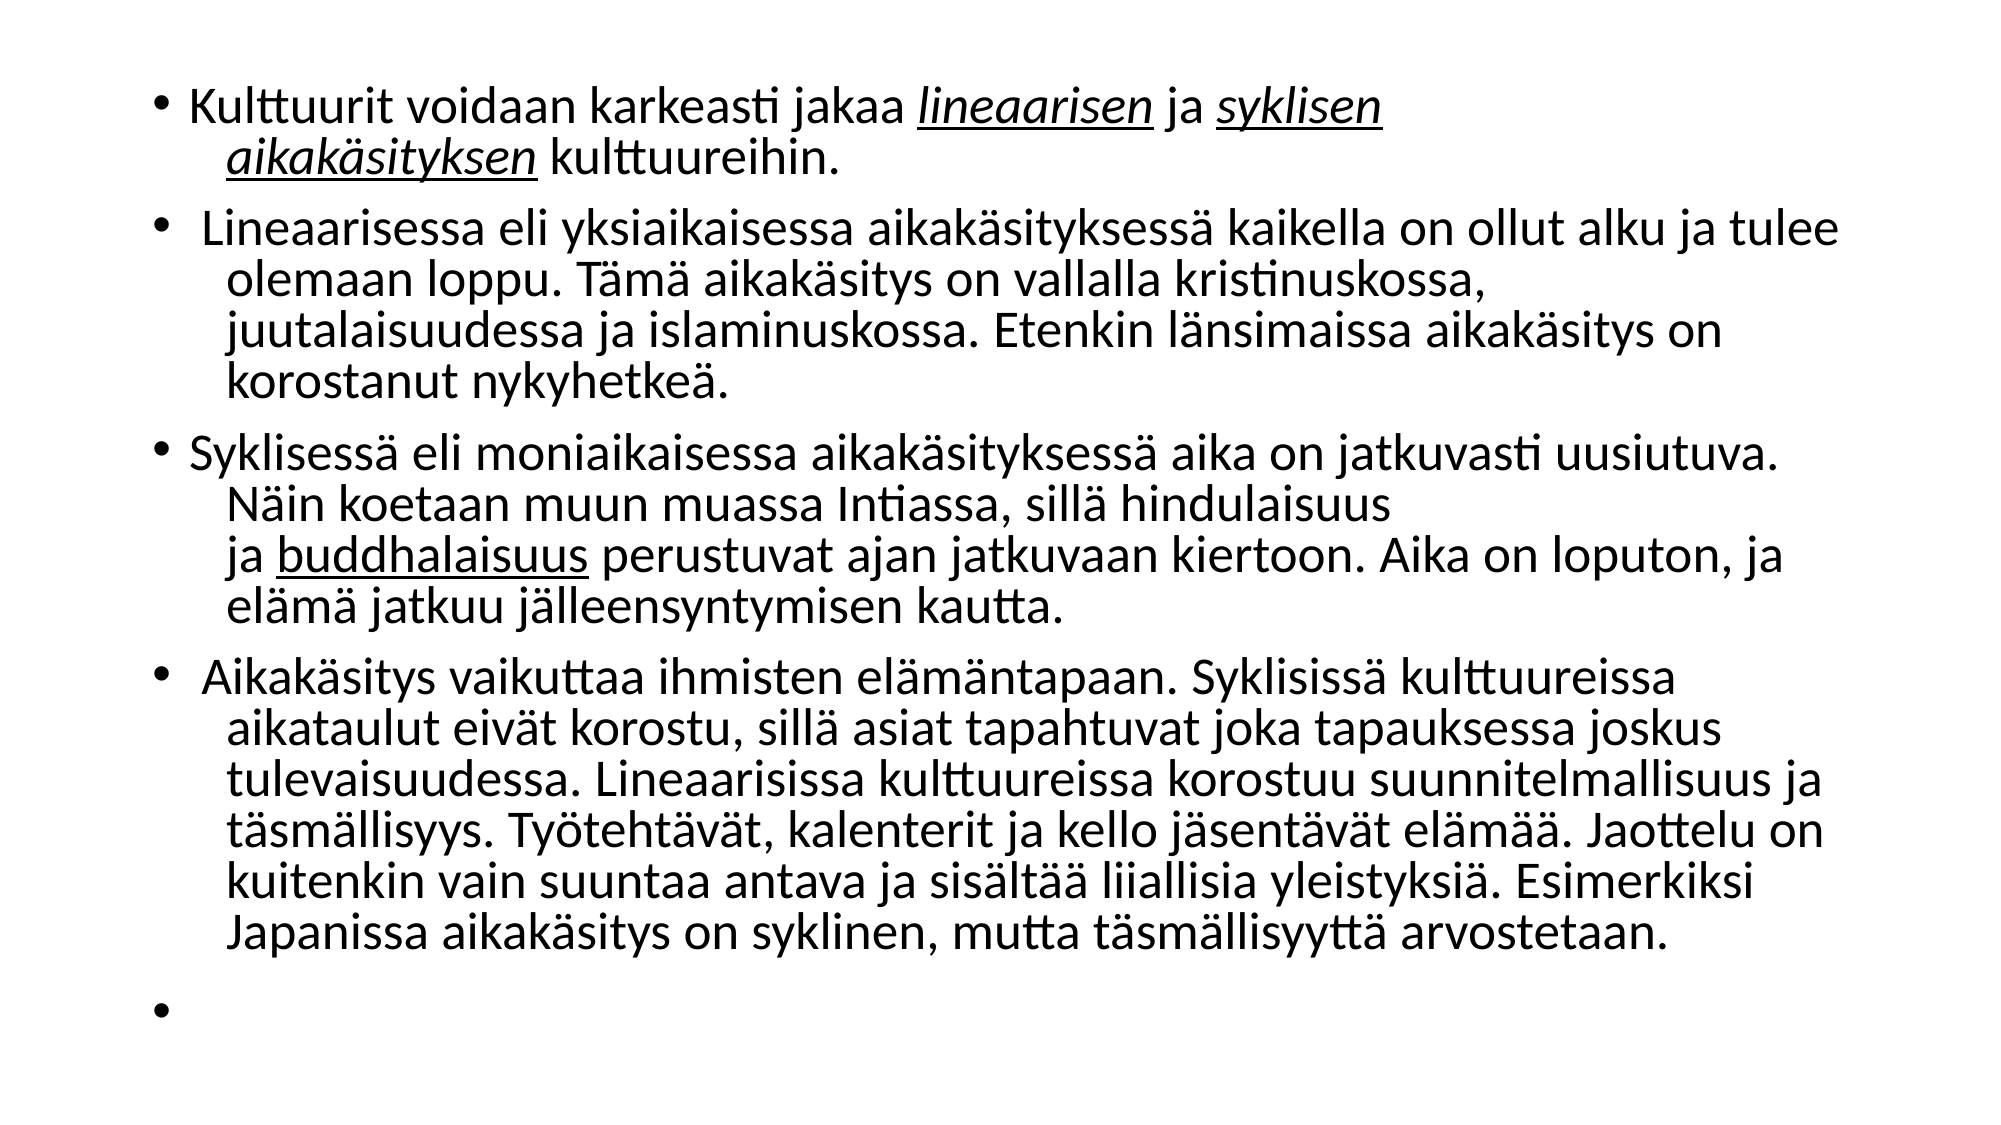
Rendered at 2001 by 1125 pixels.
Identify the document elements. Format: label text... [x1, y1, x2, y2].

list Kulttuurit voidaan karkeasti jakaa lineaarisen ja syklisen aikakäsityksen kulttuureihin. Lineaarisessa eli yksiaikaisessa aikakäsityksessä kaikella on ollut alku ja tulee olemaan loppu. Tämä aikakäsitys on vallalla kristinuskossa, juutalaisuudessa ja islaminuskossa. Etenkin länsimaissa aikakäsitys on korostanut nykyhetkeä. Syklisessä eli moniaikaisessa aikakäsityksessä aika on jatkuvasti uusiutuva. Näin koetaan muun muassa Intiassa, sillä hindulaisuus ja buddhalaisuus perustuvat ajan jatkuvaan kiertoon. Aika on loputon, ja elämä jatkuu jälleensyntymisen kautta. Aikakäsitys vaikuttaa ihmisten elämäntapaan. Syklisissä kulttuureissa aikataulut eivät korostu, sillä asiat tapahtuvat joka tapauksessa joskus tulevaisuudessa. Lineaarisissa kulttuureissa korostuu suunnitelmallisuus ja täsmällisyys. Työtehtävät, kalenterit ja kello jäsentävät elämää. Jaottelu on kuitenkin vain suuntaa antava ja sisältää liiallisia yleistyksiä. Esimerkiksi Japanissa aikakäsitys on syklinen, mutta täsmällisyyttä arvostetaan. [137, 75, 1863, 1014]
